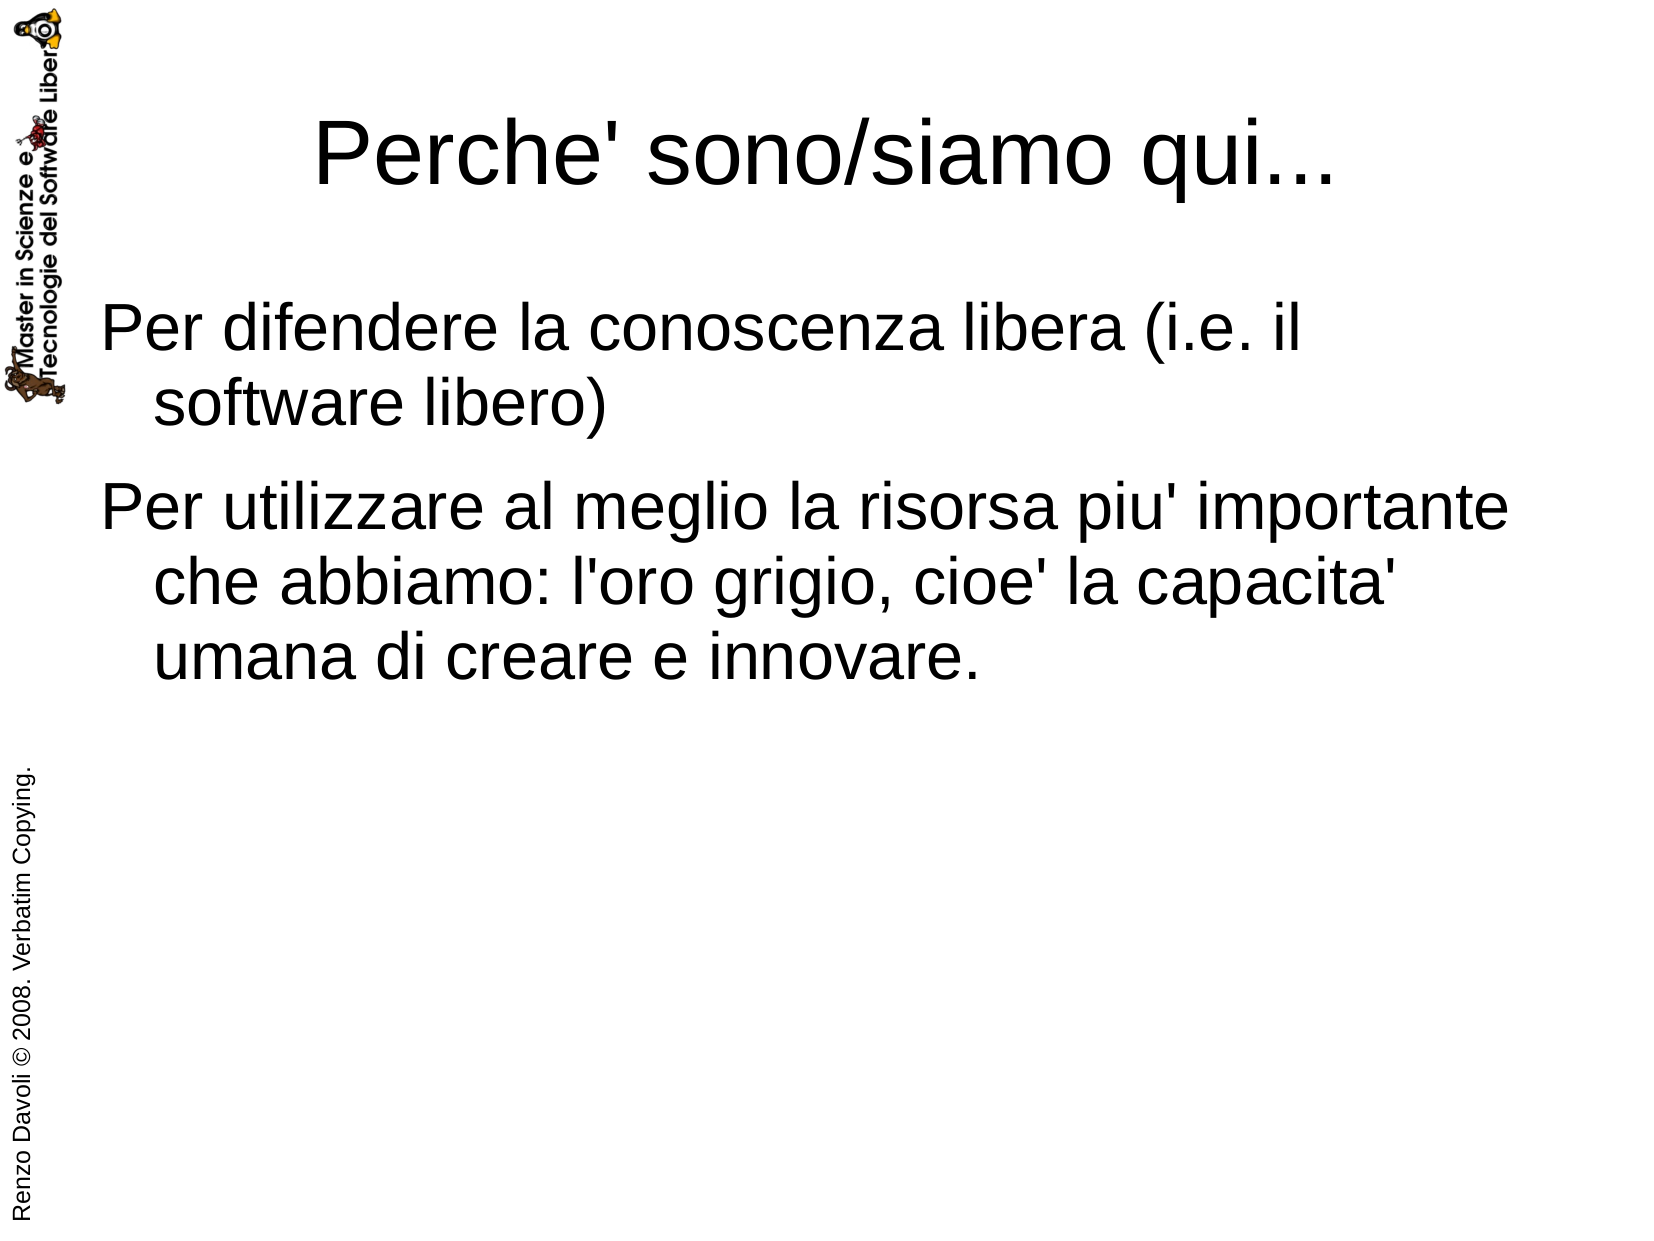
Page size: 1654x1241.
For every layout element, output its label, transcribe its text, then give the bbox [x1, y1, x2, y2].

list Per difendere la conoscenza libera (i.e. il software libero) Per utilizzare al meglio la risorsa piu' importante che abbiamo: l'oro grigio, cioe' la capacita' umana di creare e innovare. [82, 290, 1571, 1109]
picture [1, 2, 69, 413]
title Perche' sono/siamo qui... [82, 49, 1571, 257]
